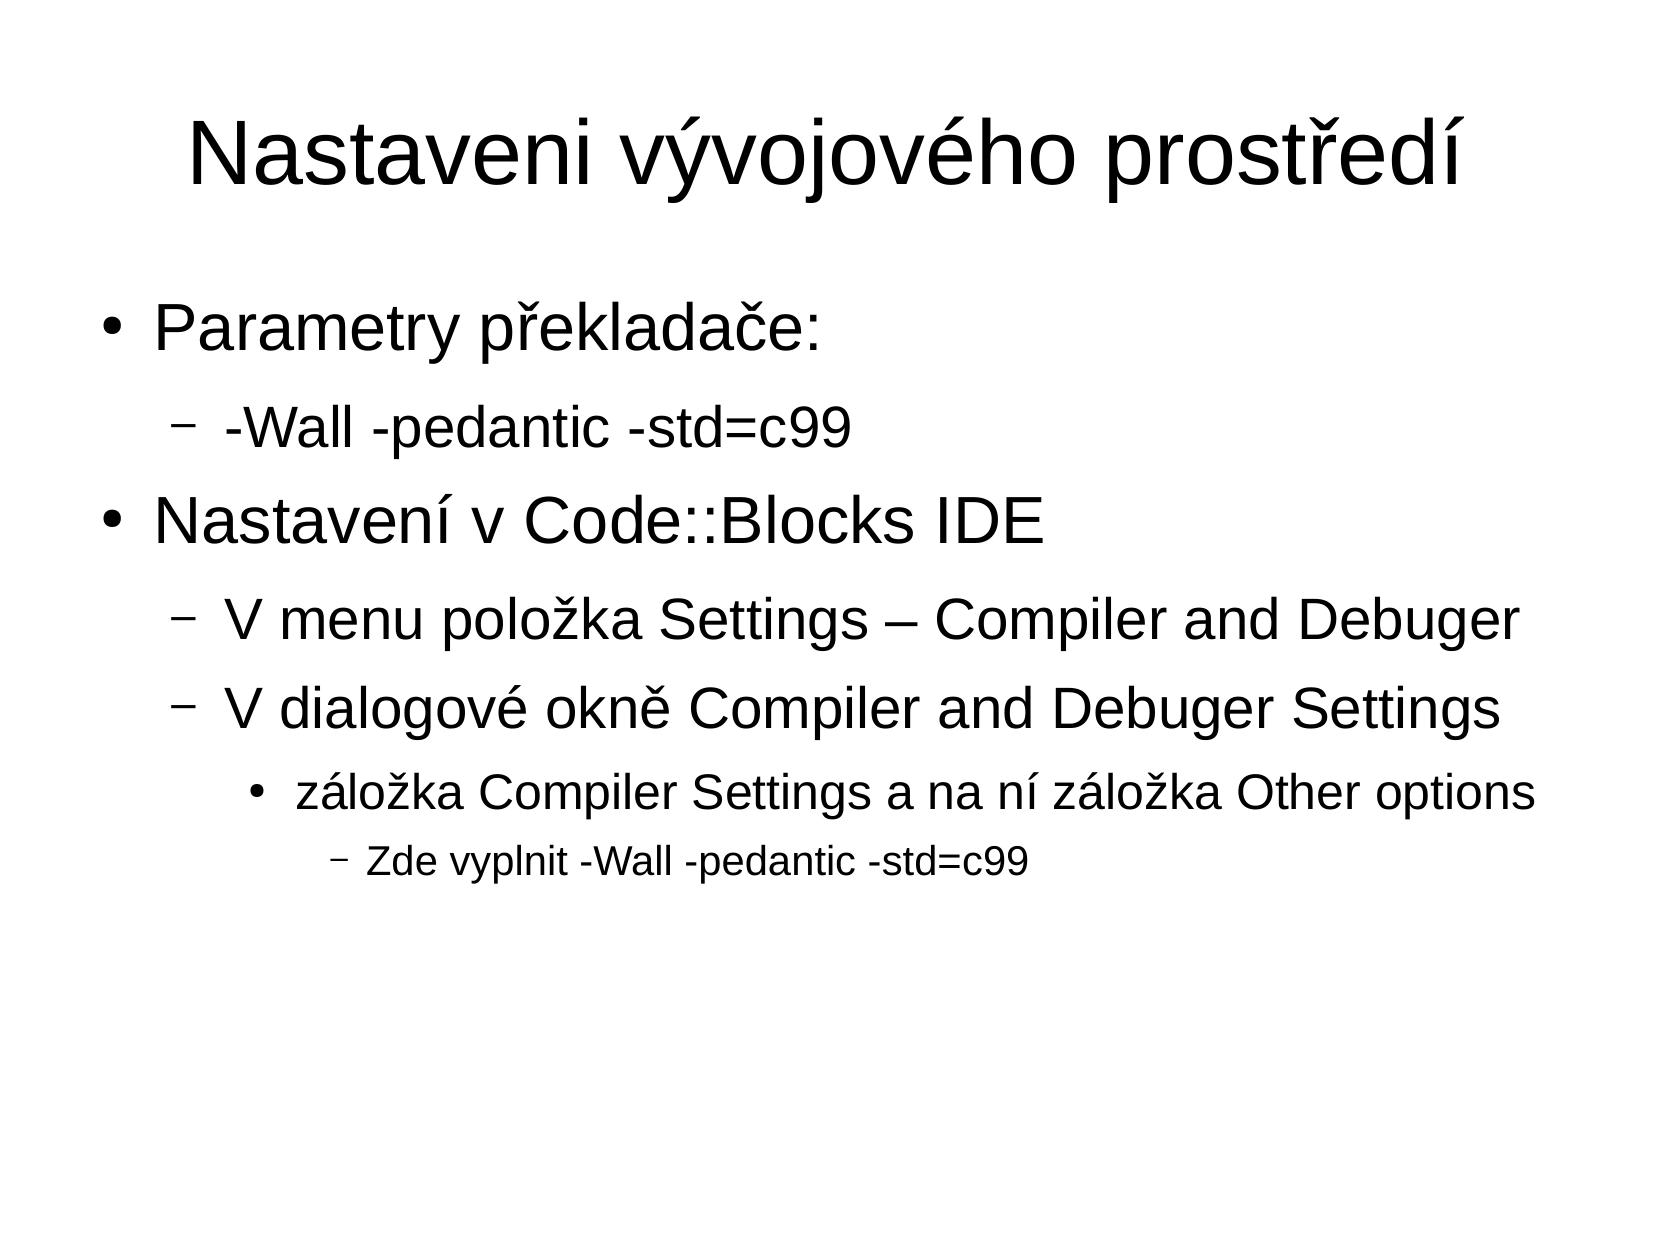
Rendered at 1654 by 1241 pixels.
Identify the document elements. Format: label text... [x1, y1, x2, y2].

title Nastaveni vývojového prostředí [82, 49, 1571, 257]
list Parametry překladače: -Wall -pedantic -std=c99 Nastavení v Code::Blocks IDE V menu položka Settings – Compiler and Debuger V dialogové okně Compiler and Debuger Settings záložka Compiler Settings a na ní záložka Other options Zde vyplnit -Wall -pedantic -std=c99 [82, 290, 1538, 1010]
